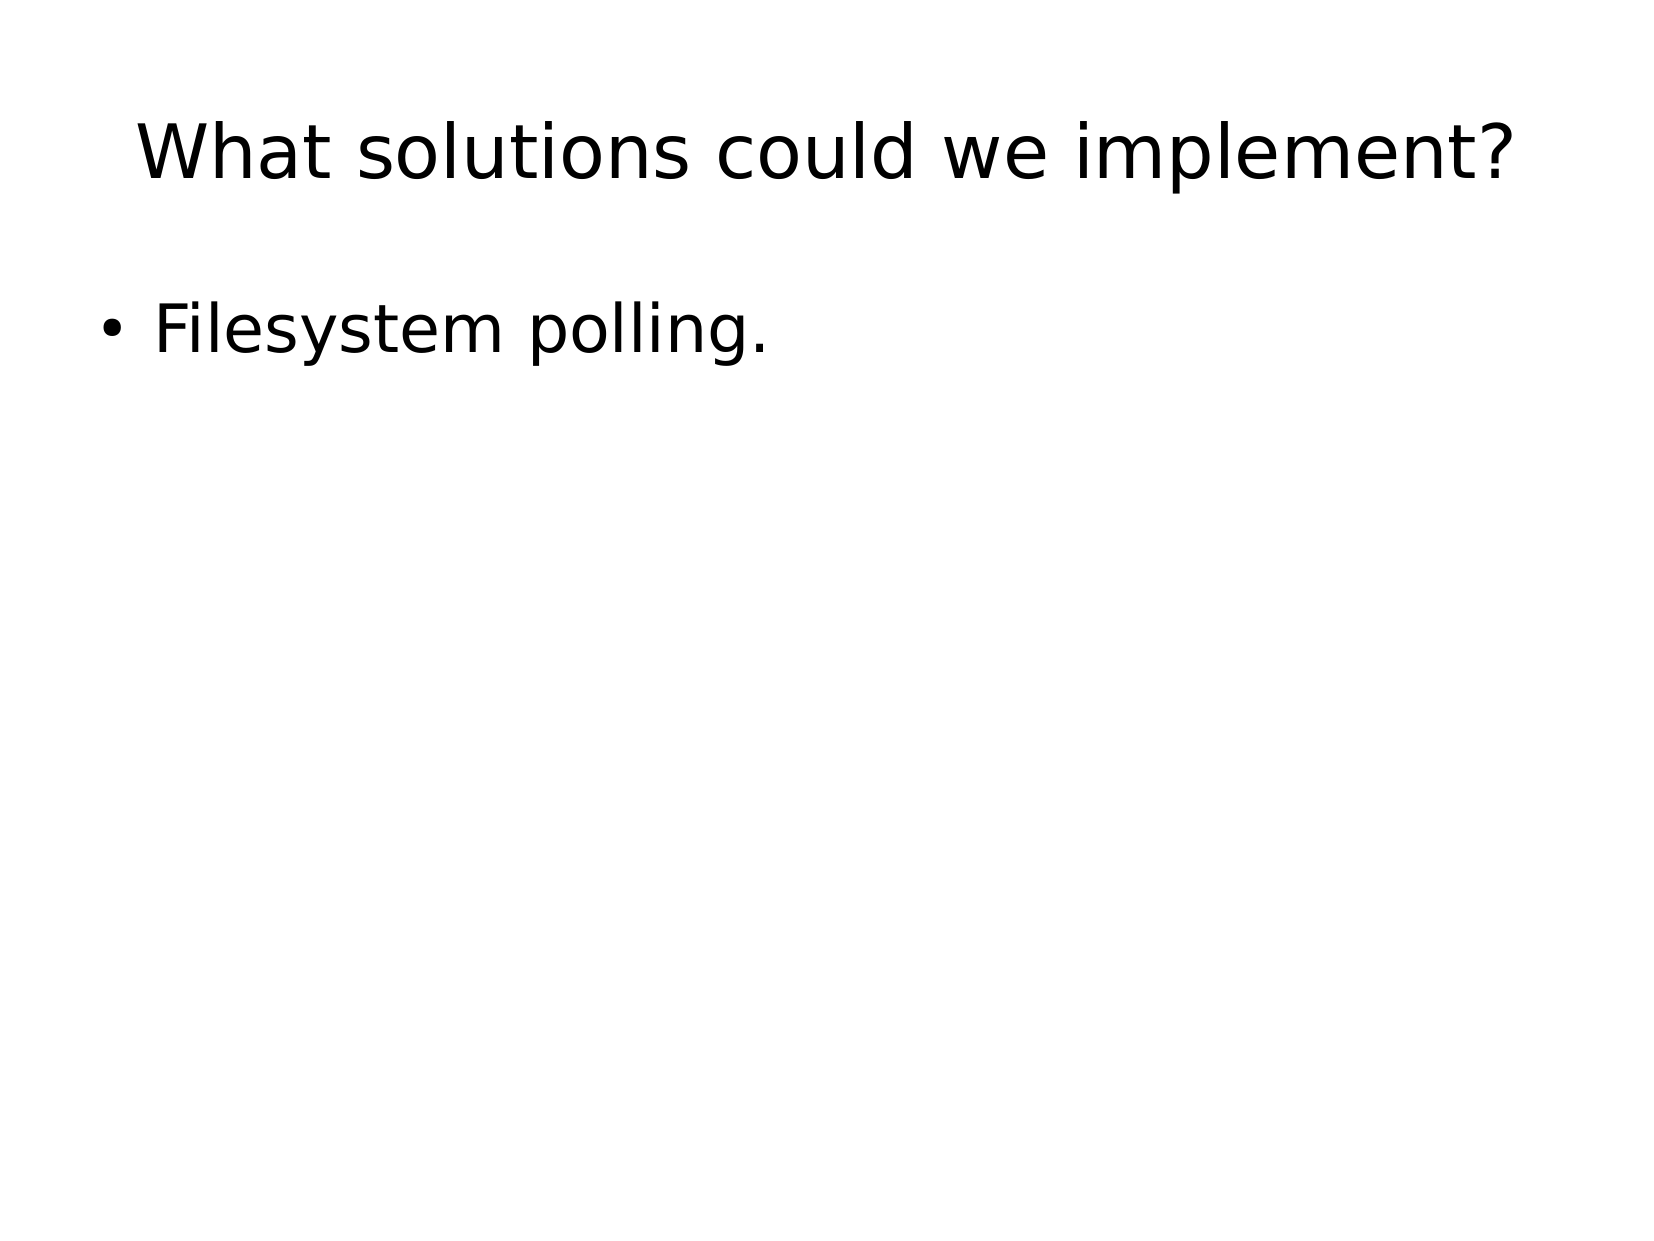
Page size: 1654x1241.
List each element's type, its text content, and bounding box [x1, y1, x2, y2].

list Filesystem polling. [82, 290, 1571, 1010]
title What solutions could we implement? [82, 49, 1571, 257]
